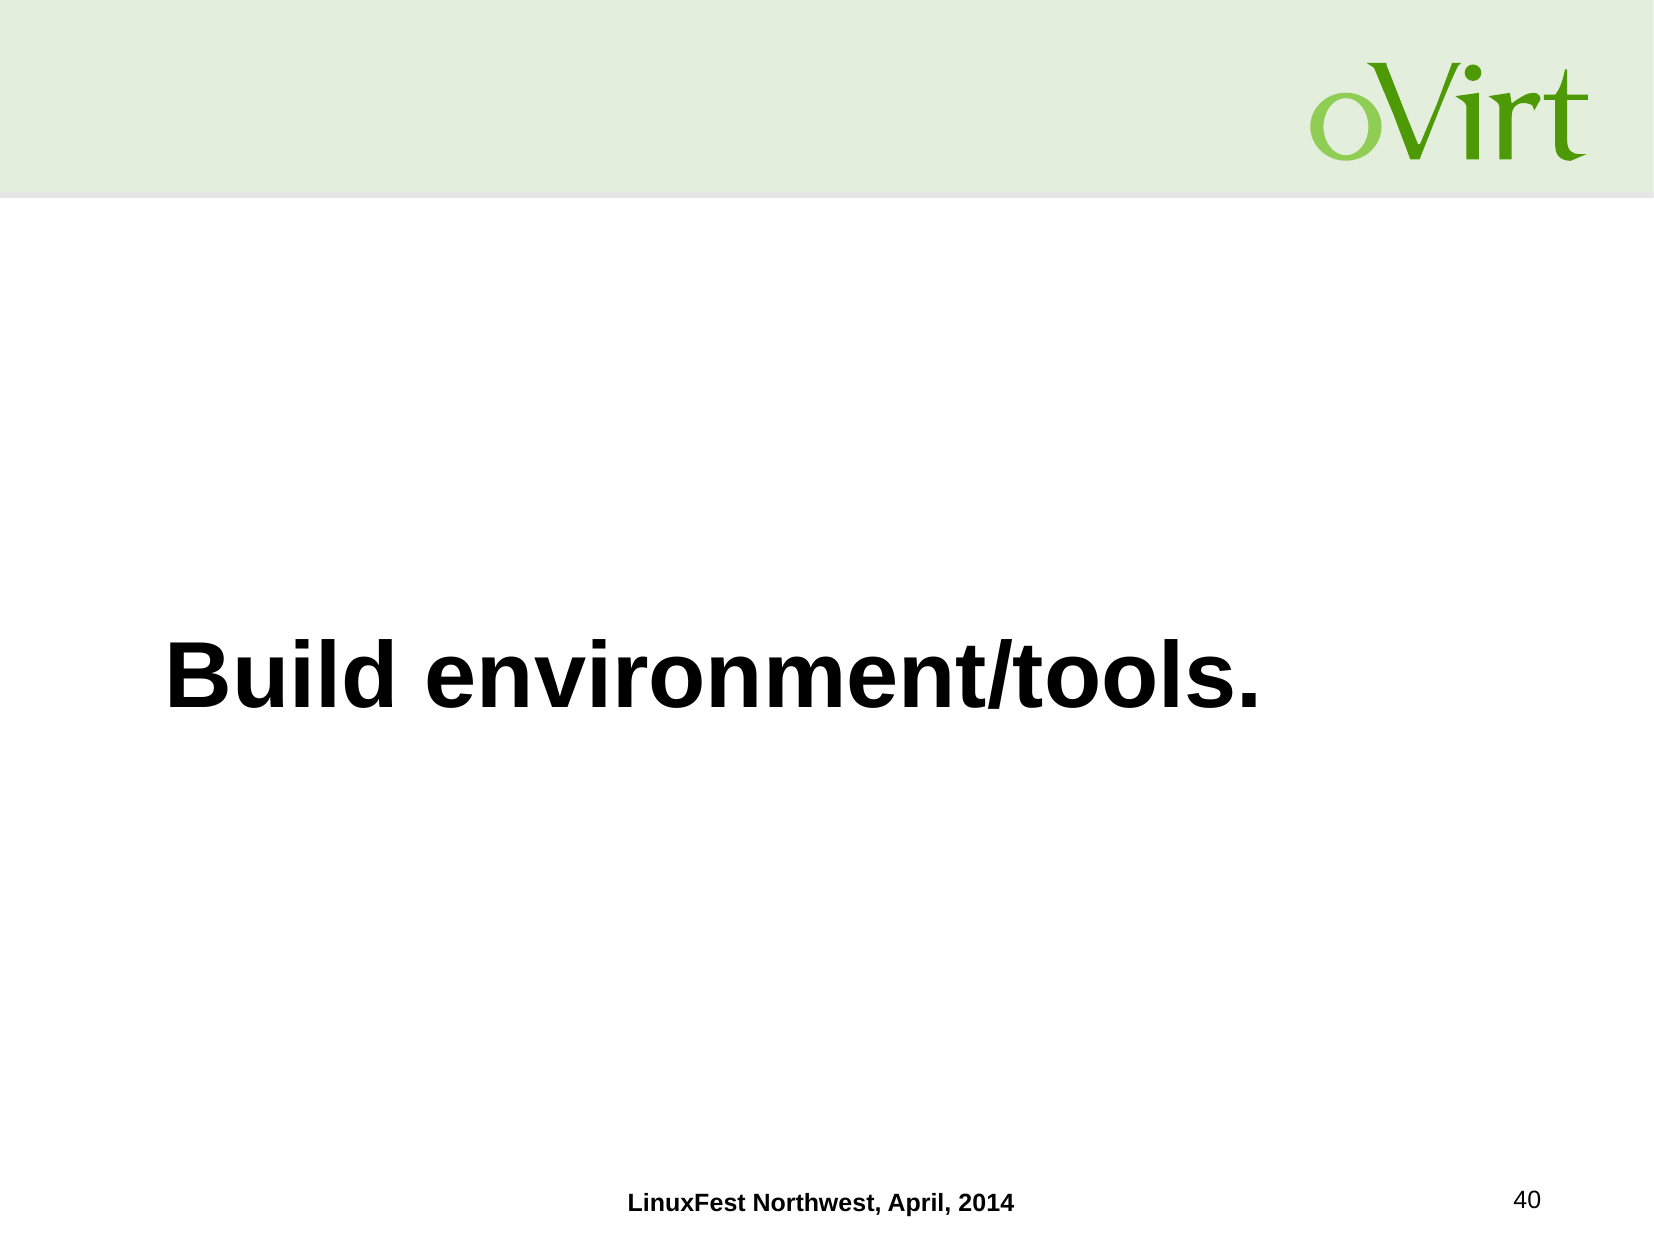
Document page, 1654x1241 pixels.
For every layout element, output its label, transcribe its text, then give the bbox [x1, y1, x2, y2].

text_box Build environment/tools. [150, 615, 1654, 750]
